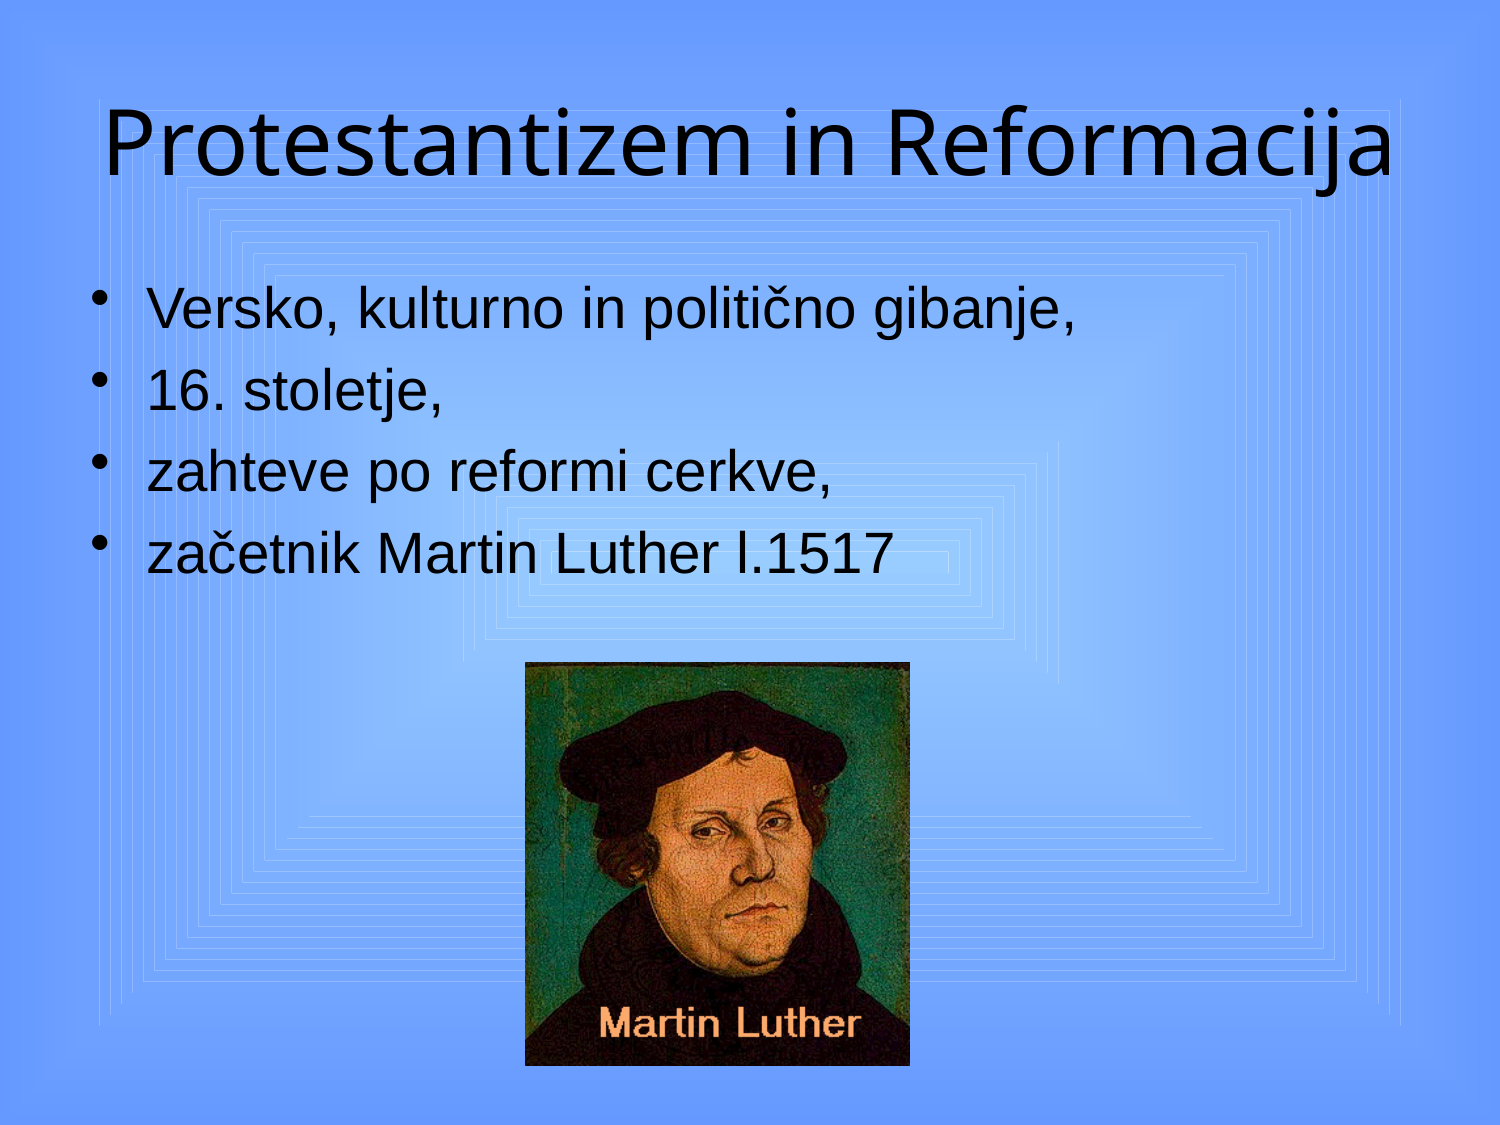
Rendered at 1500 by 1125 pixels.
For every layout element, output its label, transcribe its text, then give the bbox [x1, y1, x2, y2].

list Versko, kulturno in politično gibanje, 16. stoletje, zahteve po reformi cerkve, začetnik Martin Luther l.1517 [75, 262, 1425, 1005]
title Protestantizem in Reformacija [37, 45, 1463, 233]
picture [525, 662, 910, 1066]
